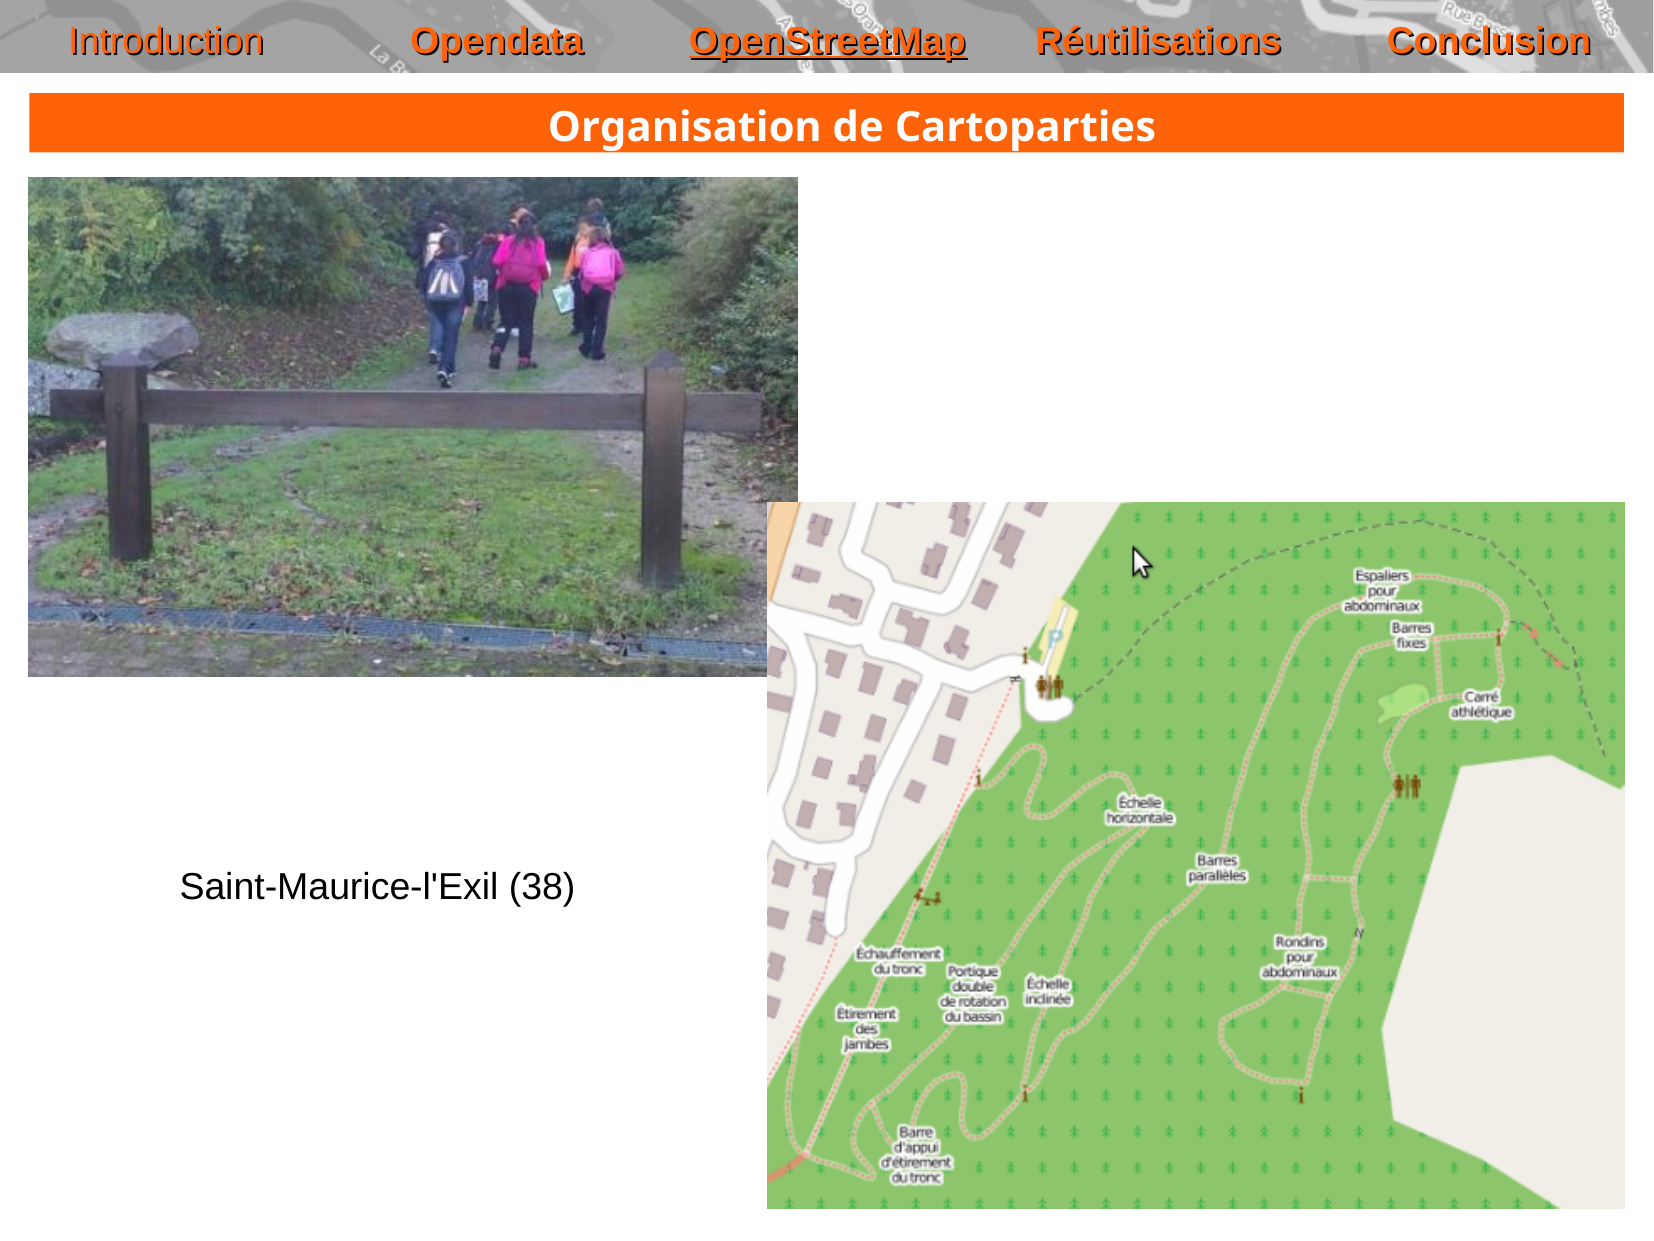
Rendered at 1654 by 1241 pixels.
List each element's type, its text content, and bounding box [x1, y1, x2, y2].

table_header Opendata [331, 12, 662, 69]
table_header OpenStreetMap [662, 12, 993, 69]
table_header Réutilisations [993, 12, 1324, 69]
table_header Conclusion [1324, 12, 1654, 69]
text_box [1122, 93, 1624, 153]
picture [0, 0, 1654, 73]
table_header Introduction [1, 12, 331, 69]
text_box Saint-Maurice-l'Exil (38) [164, 856, 591, 955]
picture [28, 177, 1625, 1209]
text_box [29, 93, 533, 153]
text_box Organisation de Cartoparties [533, 88, 1122, 158]
